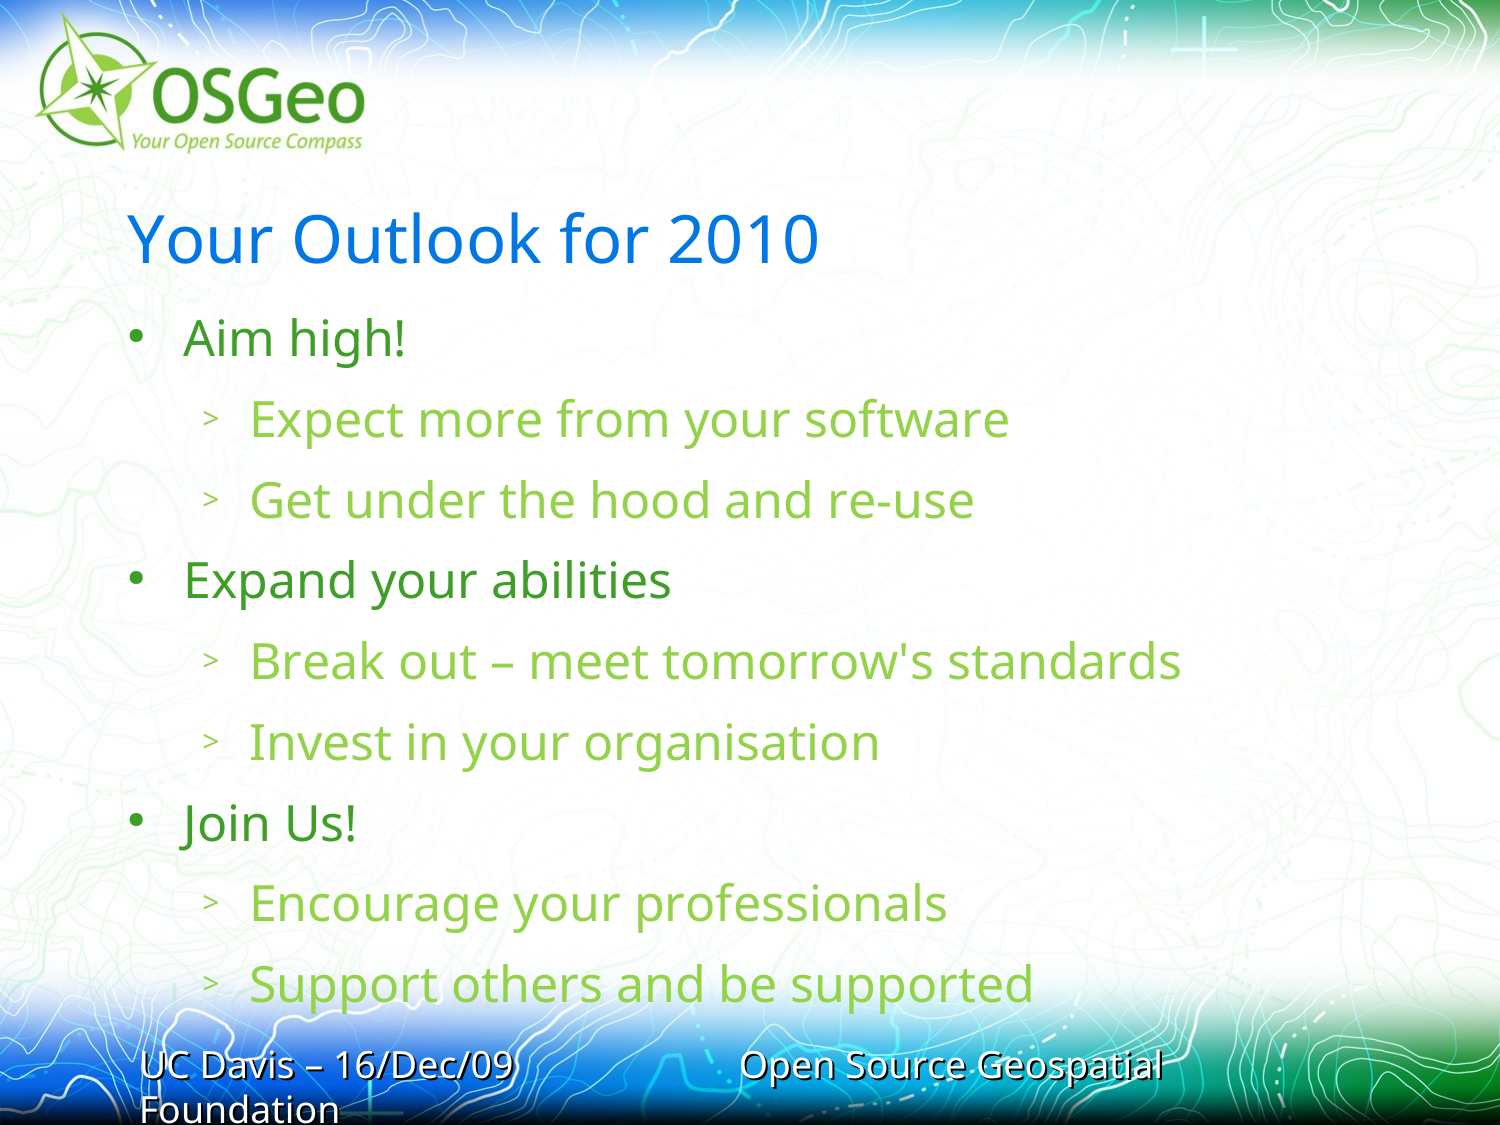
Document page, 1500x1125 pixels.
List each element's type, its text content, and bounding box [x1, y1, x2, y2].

list Aim high! Expect more from your software Get under the hood and re-use Expand your abilities Break out – meet tomorrow's standards Invest in your organisation Join Us! Encourage your professionals Support others and be supported [112, 295, 1388, 1038]
picture [234, 1107, 244, 1121]
picture [165, 1107, 175, 1121]
picture [257, 1115, 265, 1121]
picture [0, 0, 1500, 1125]
picture [301, 1107, 311, 1121]
picture [325, 1107, 336, 1125]
title Your Outlook for 2010 [112, 187, 1388, 288]
picture [212, 1107, 223, 1125]
